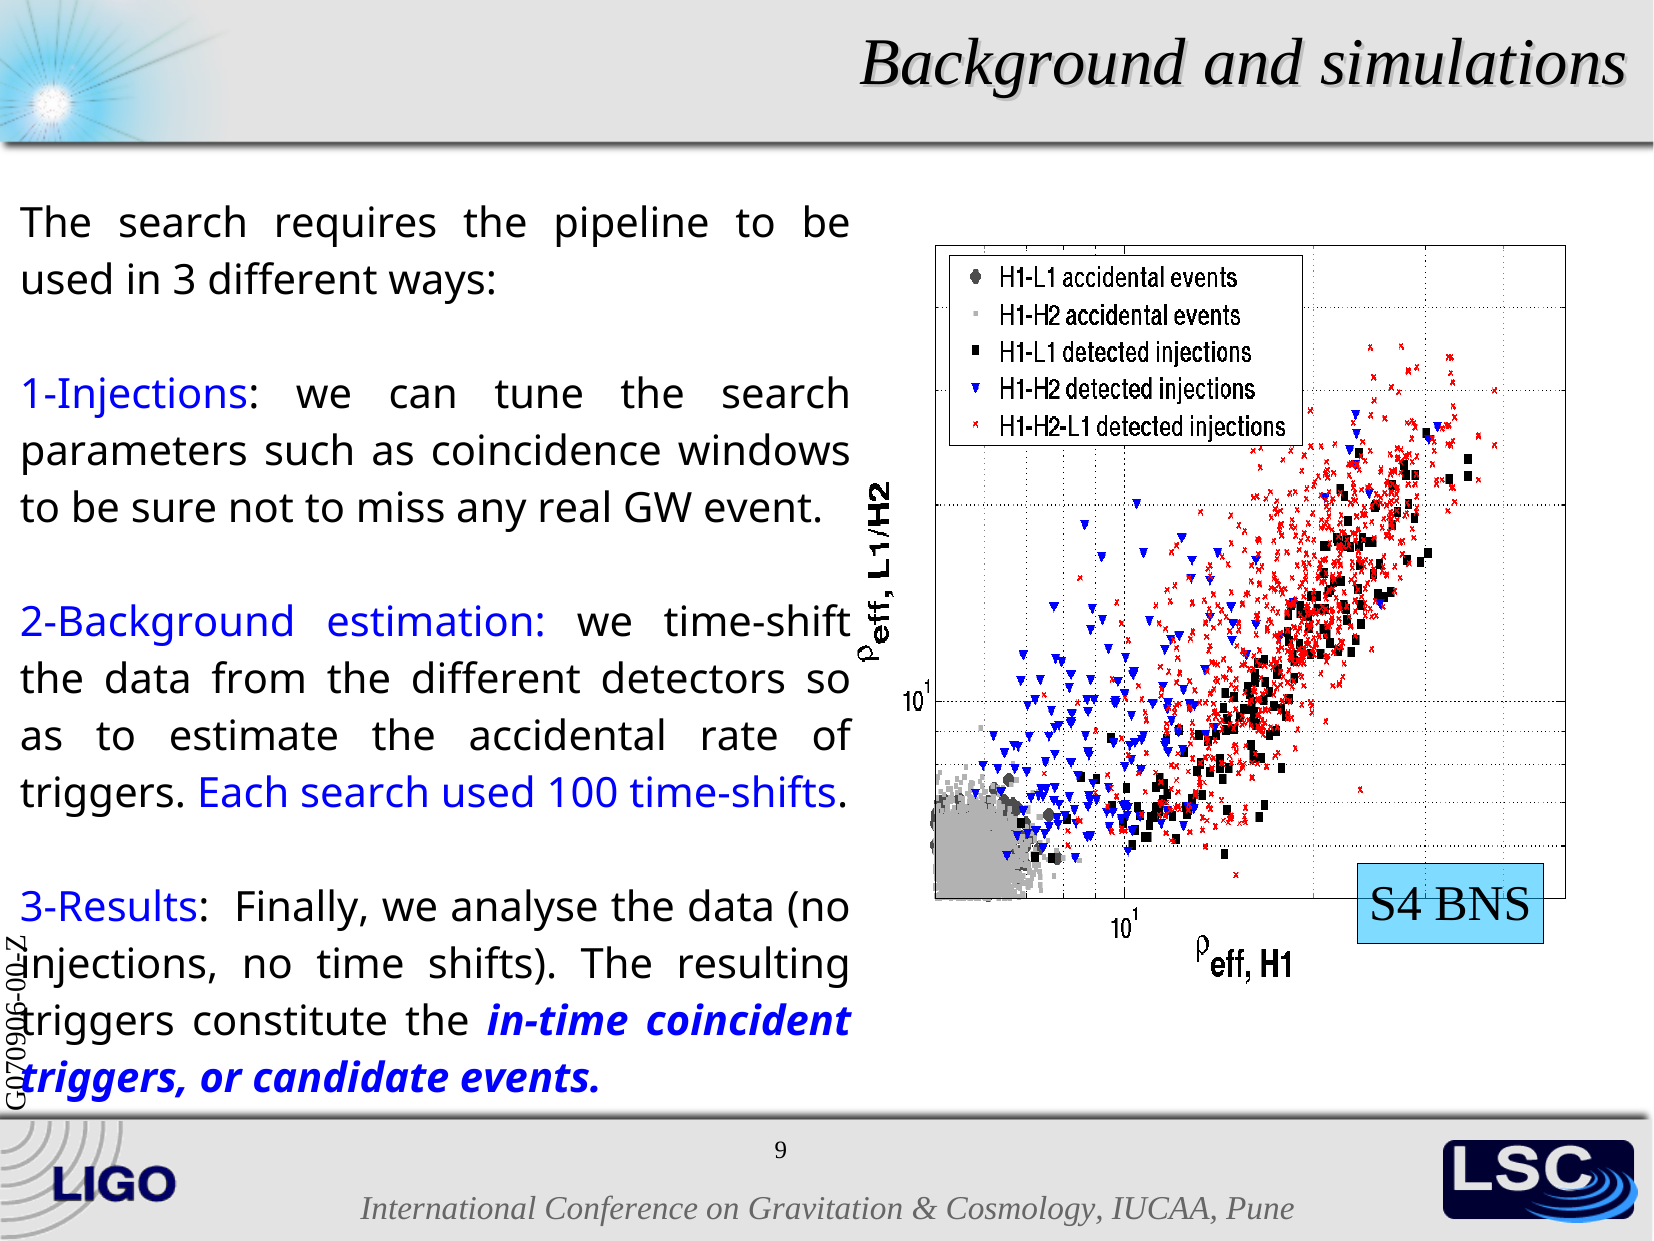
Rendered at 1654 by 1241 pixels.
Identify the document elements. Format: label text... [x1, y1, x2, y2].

picture [0, 0, 1654, 1241]
text_box Background and simulations [561, 25, 1629, 108]
text_box The search requires the pipeline to be used in 3 different ways: 1-Injections: we can tune the search parameters such as coincidence windows to be sure not to miss any real GW event. 2-Background estimation: we time-shift the data from the different detectors so as to estimate the accidental rate of triggers. Each search used 100 time-shifts. 3-Results: Finally, we analyse the data (no injections, no time shifts). The resulting triggers constitute the in-time coincident triggers, or candidate events. [19, 192, 852, 1127]
text_box S4 BNS [1357, 863, 1544, 944]
